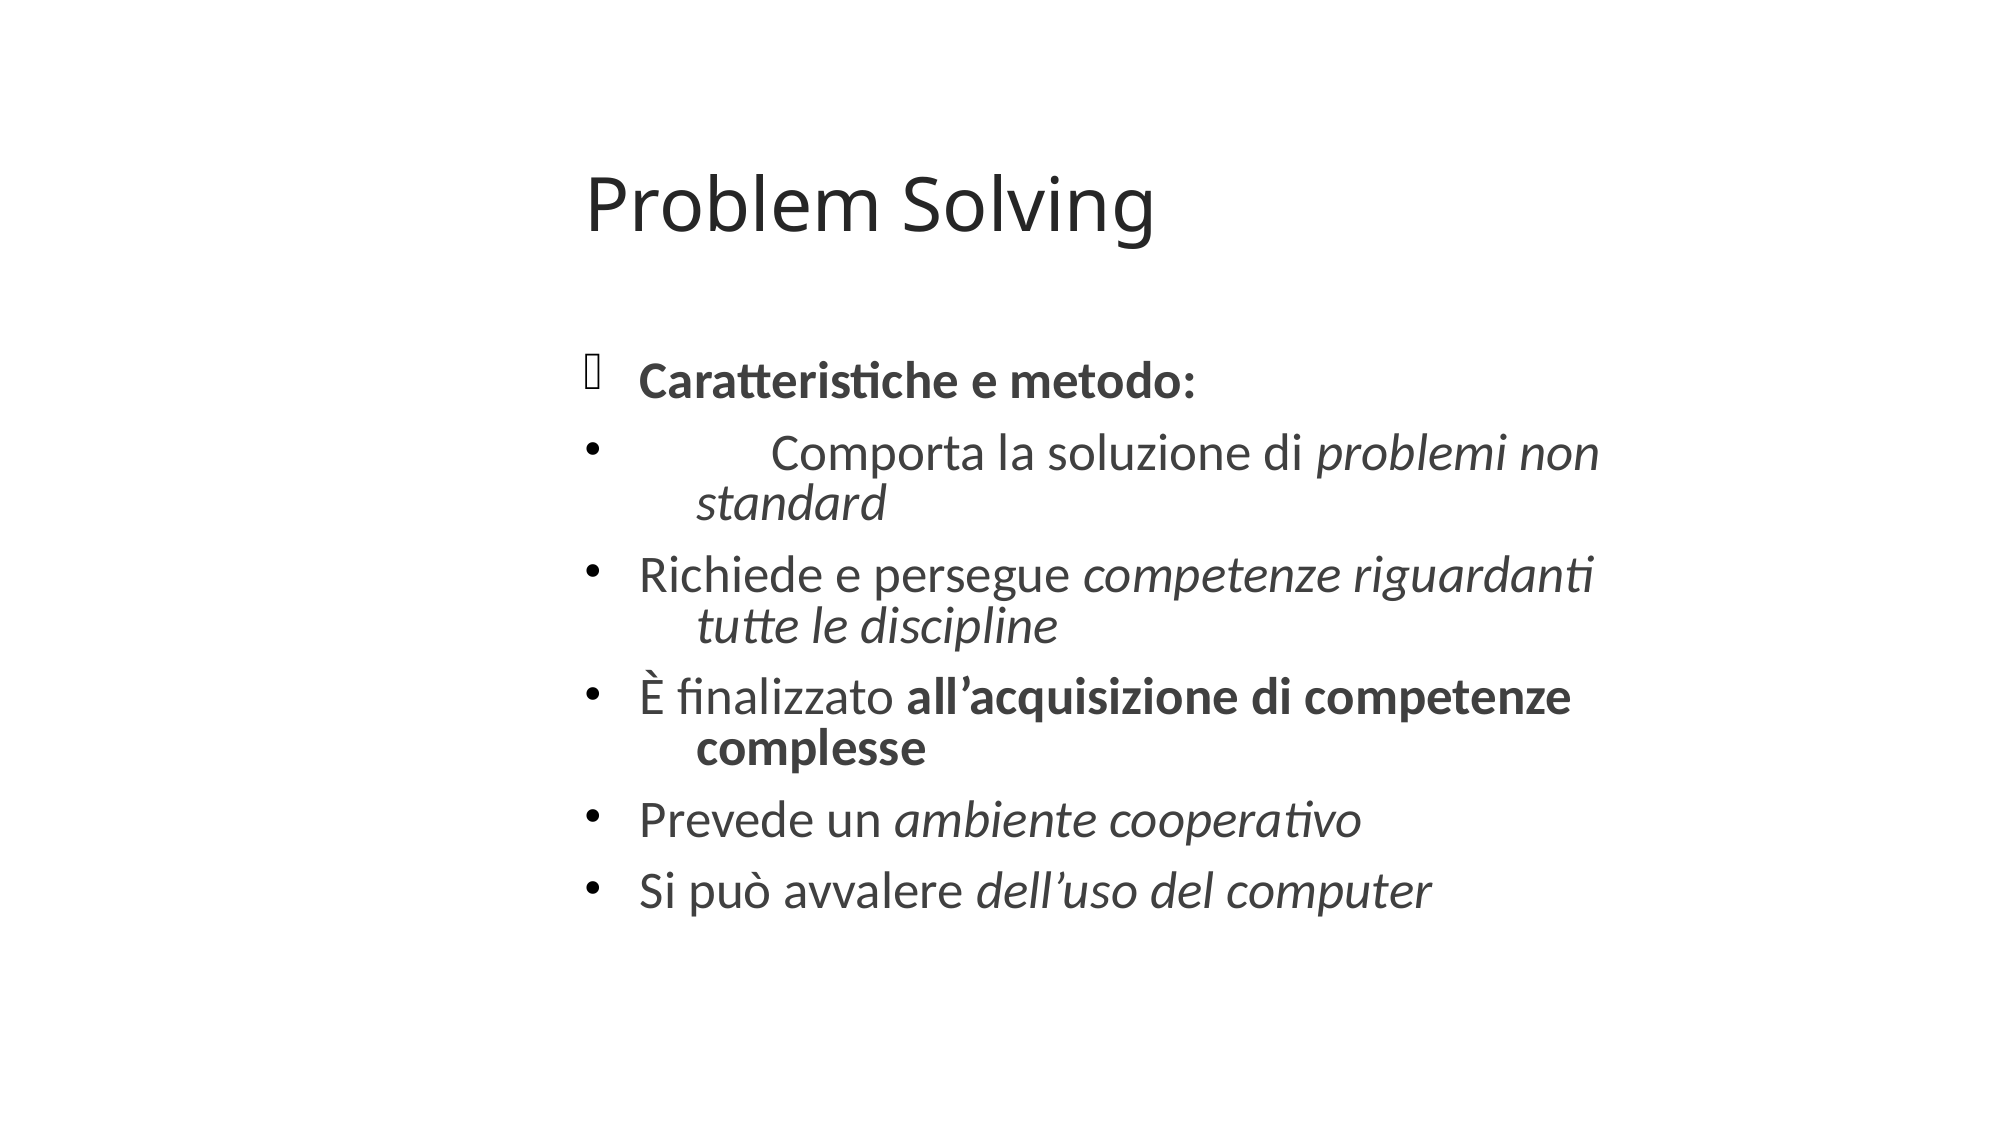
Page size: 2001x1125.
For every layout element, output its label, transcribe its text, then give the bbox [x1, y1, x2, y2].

title Problem Solving [569, 102, 1651, 313]
list Caratteristiche e metodo: Comporta la soluzione di problemi non standard Richiede e persegue competenze riguardanti tutte le discipline È finalizzato all’acquisizione di competenze complesse Prevede un ambiente cooperativo Si può avvalere dell’uso del computer [568, 350, 1651, 970]
